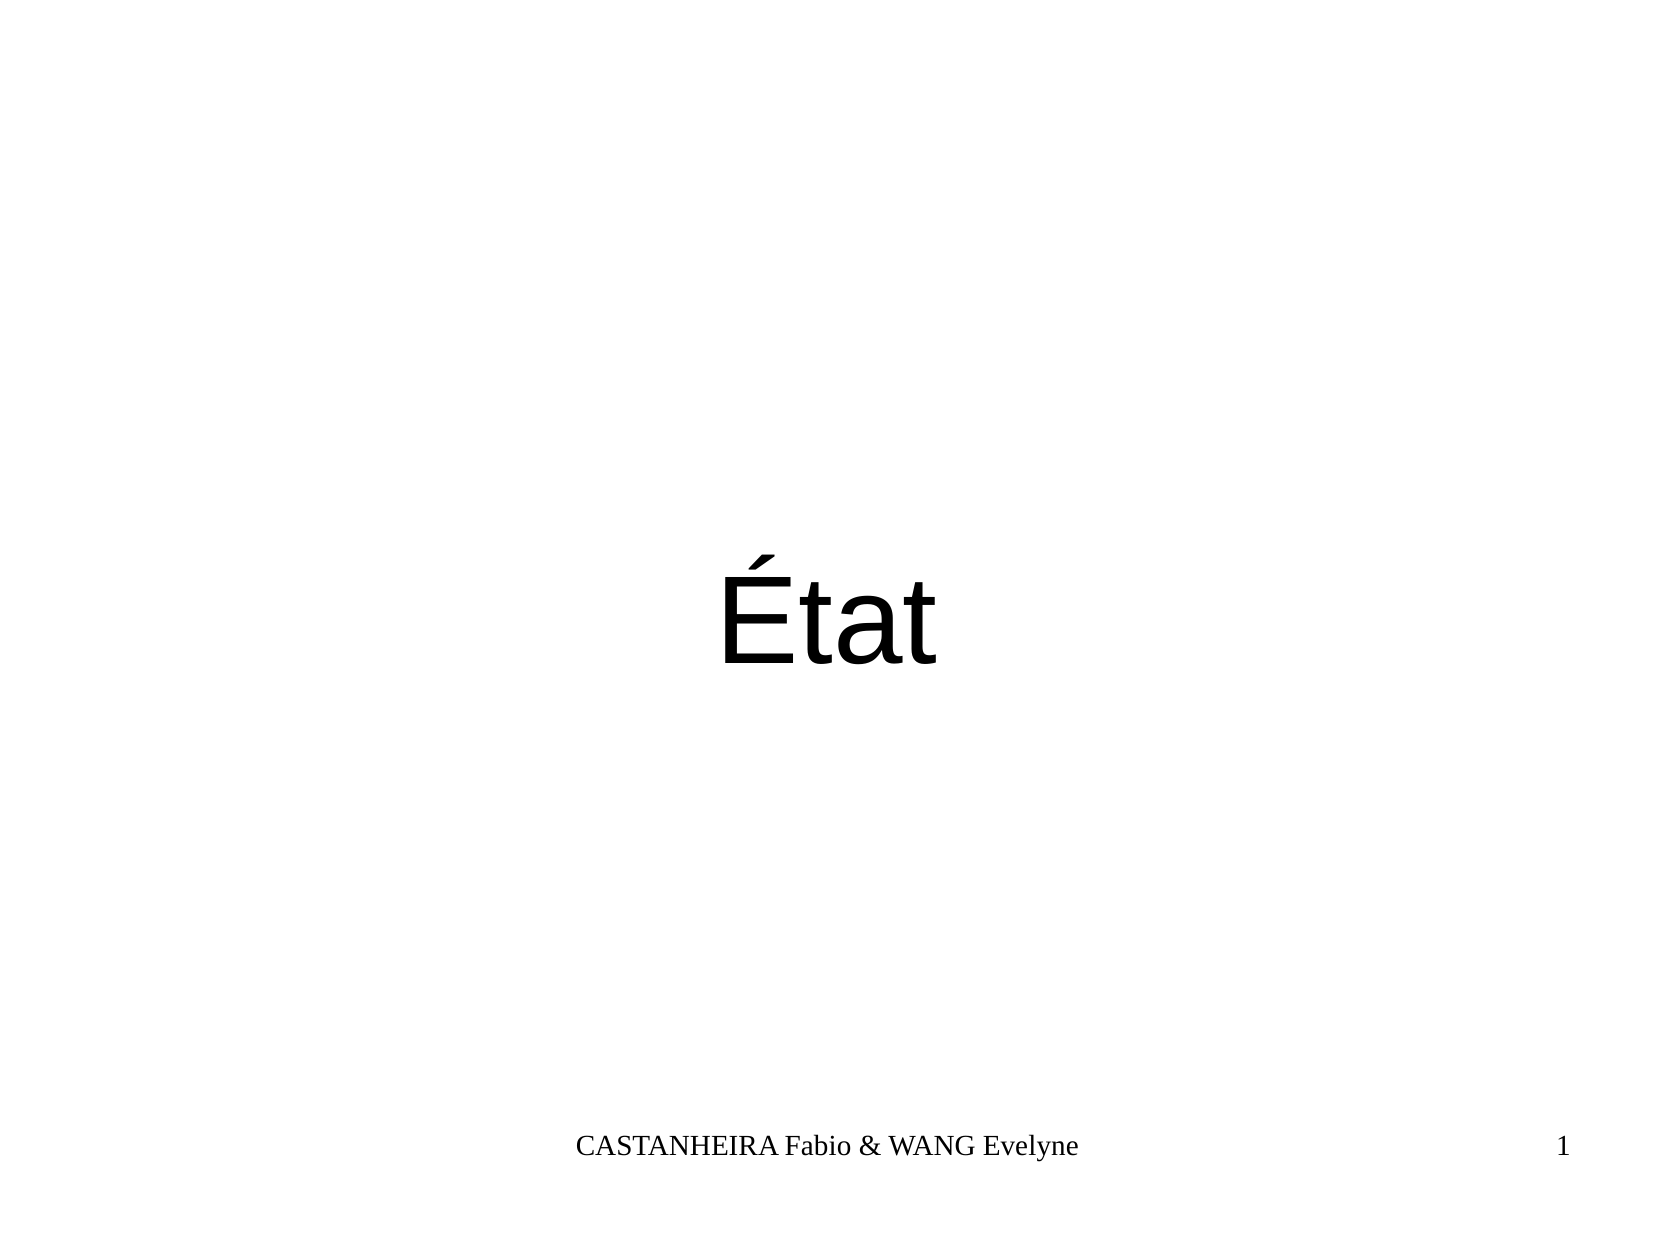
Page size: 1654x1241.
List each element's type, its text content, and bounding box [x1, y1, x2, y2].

text_box État [700, 542, 953, 698]
